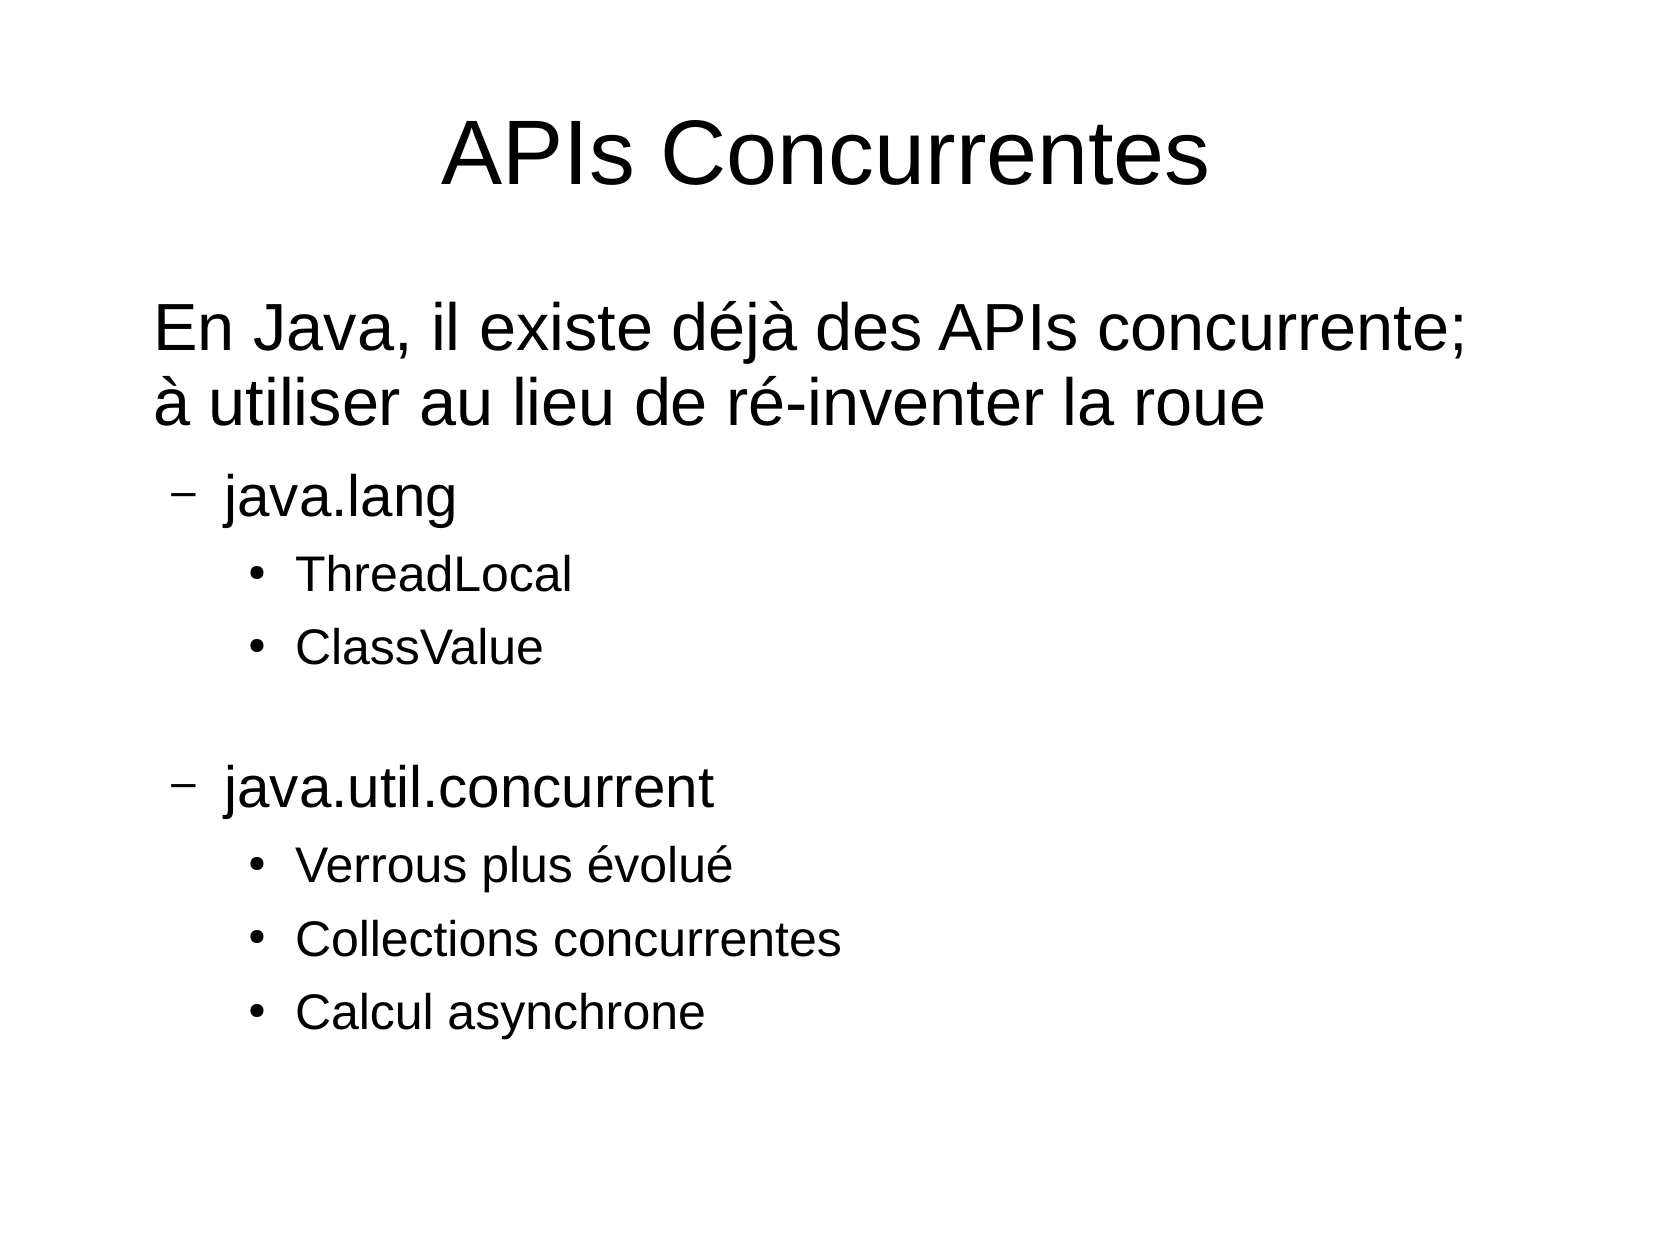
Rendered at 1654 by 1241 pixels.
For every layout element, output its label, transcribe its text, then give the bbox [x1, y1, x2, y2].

list En Java, il existe déjà des APIs concurrente; à utiliser au lieu de ré-inventer la roue java.lang ThreadLocal ClassValue java.util.concurrent Verrous plus évolué Collections concurrentes Calcul asynchrone [82, 290, 1571, 1171]
title APIs Concurrentes [82, 49, 1571, 257]
